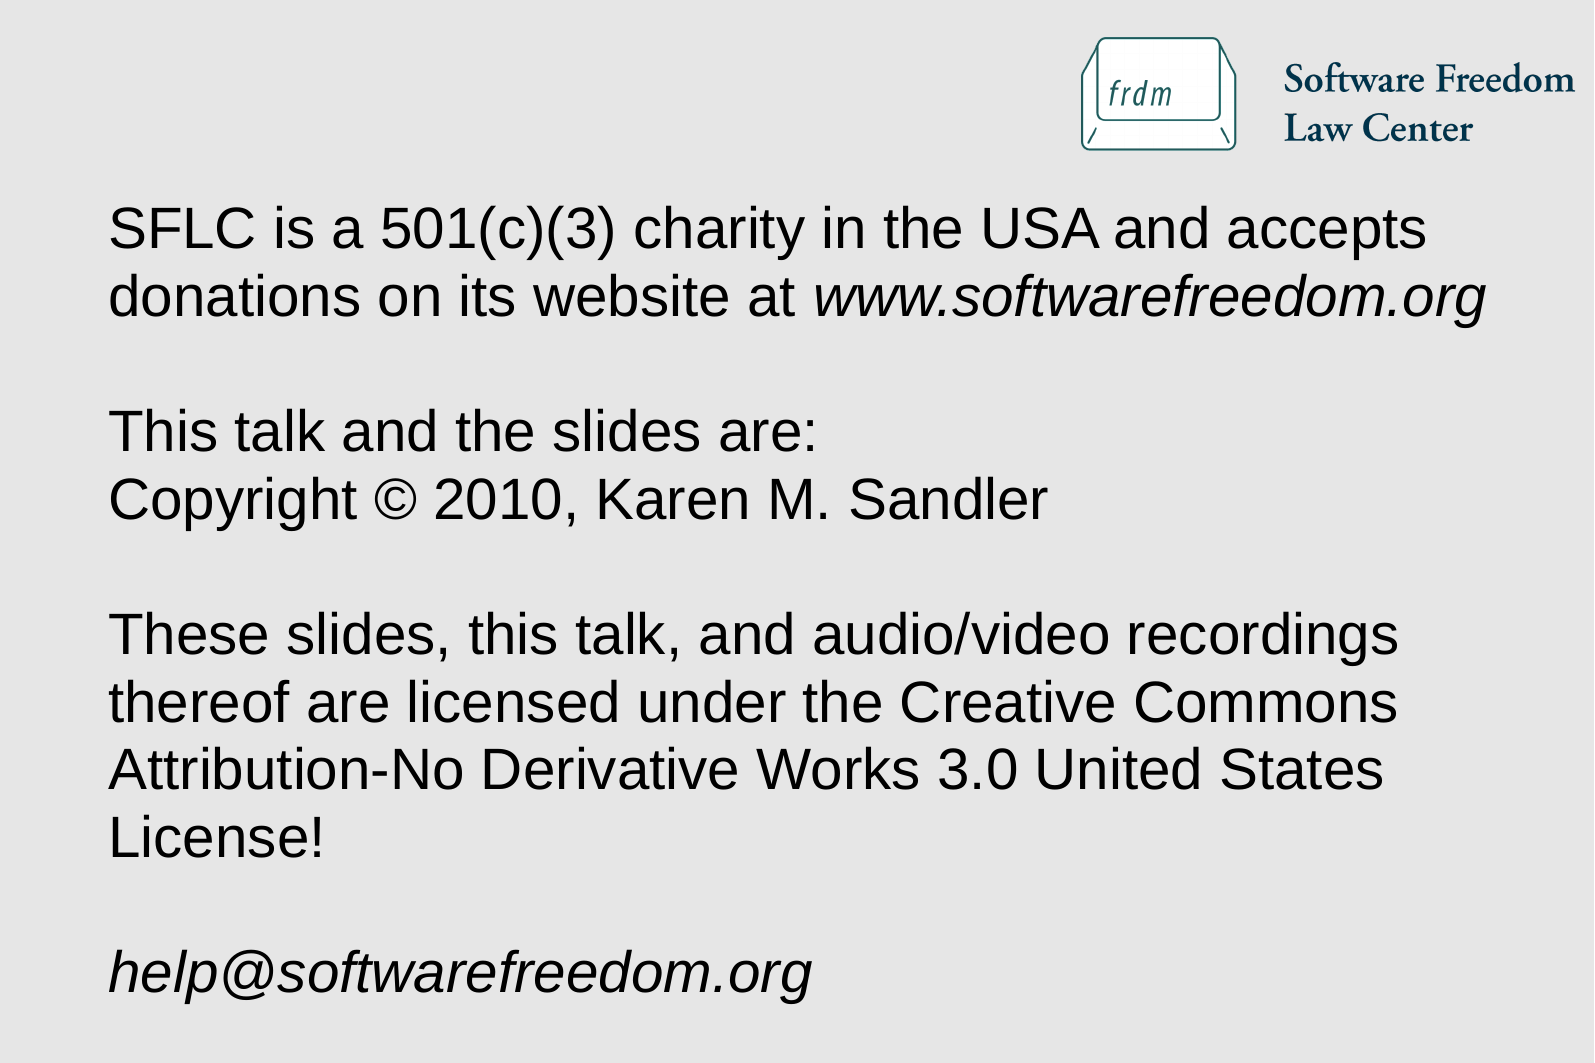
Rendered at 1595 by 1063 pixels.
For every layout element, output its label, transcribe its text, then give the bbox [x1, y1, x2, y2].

title SFLC is a 501(c)(3) charity in the USA and accepts donations on its website at www.softwarefreedom.org This talk and the slides are: Copyright © 2010, Karen M. Sandler These slides, this talk, and audio/video recordings thereof are licensed under the Creative Commons Attribution-No Derivative Works 3.0 United States License! help@softwarefreedom.org [37, 59, 1515, 1004]
picture [1081, 37, 1576, 152]
